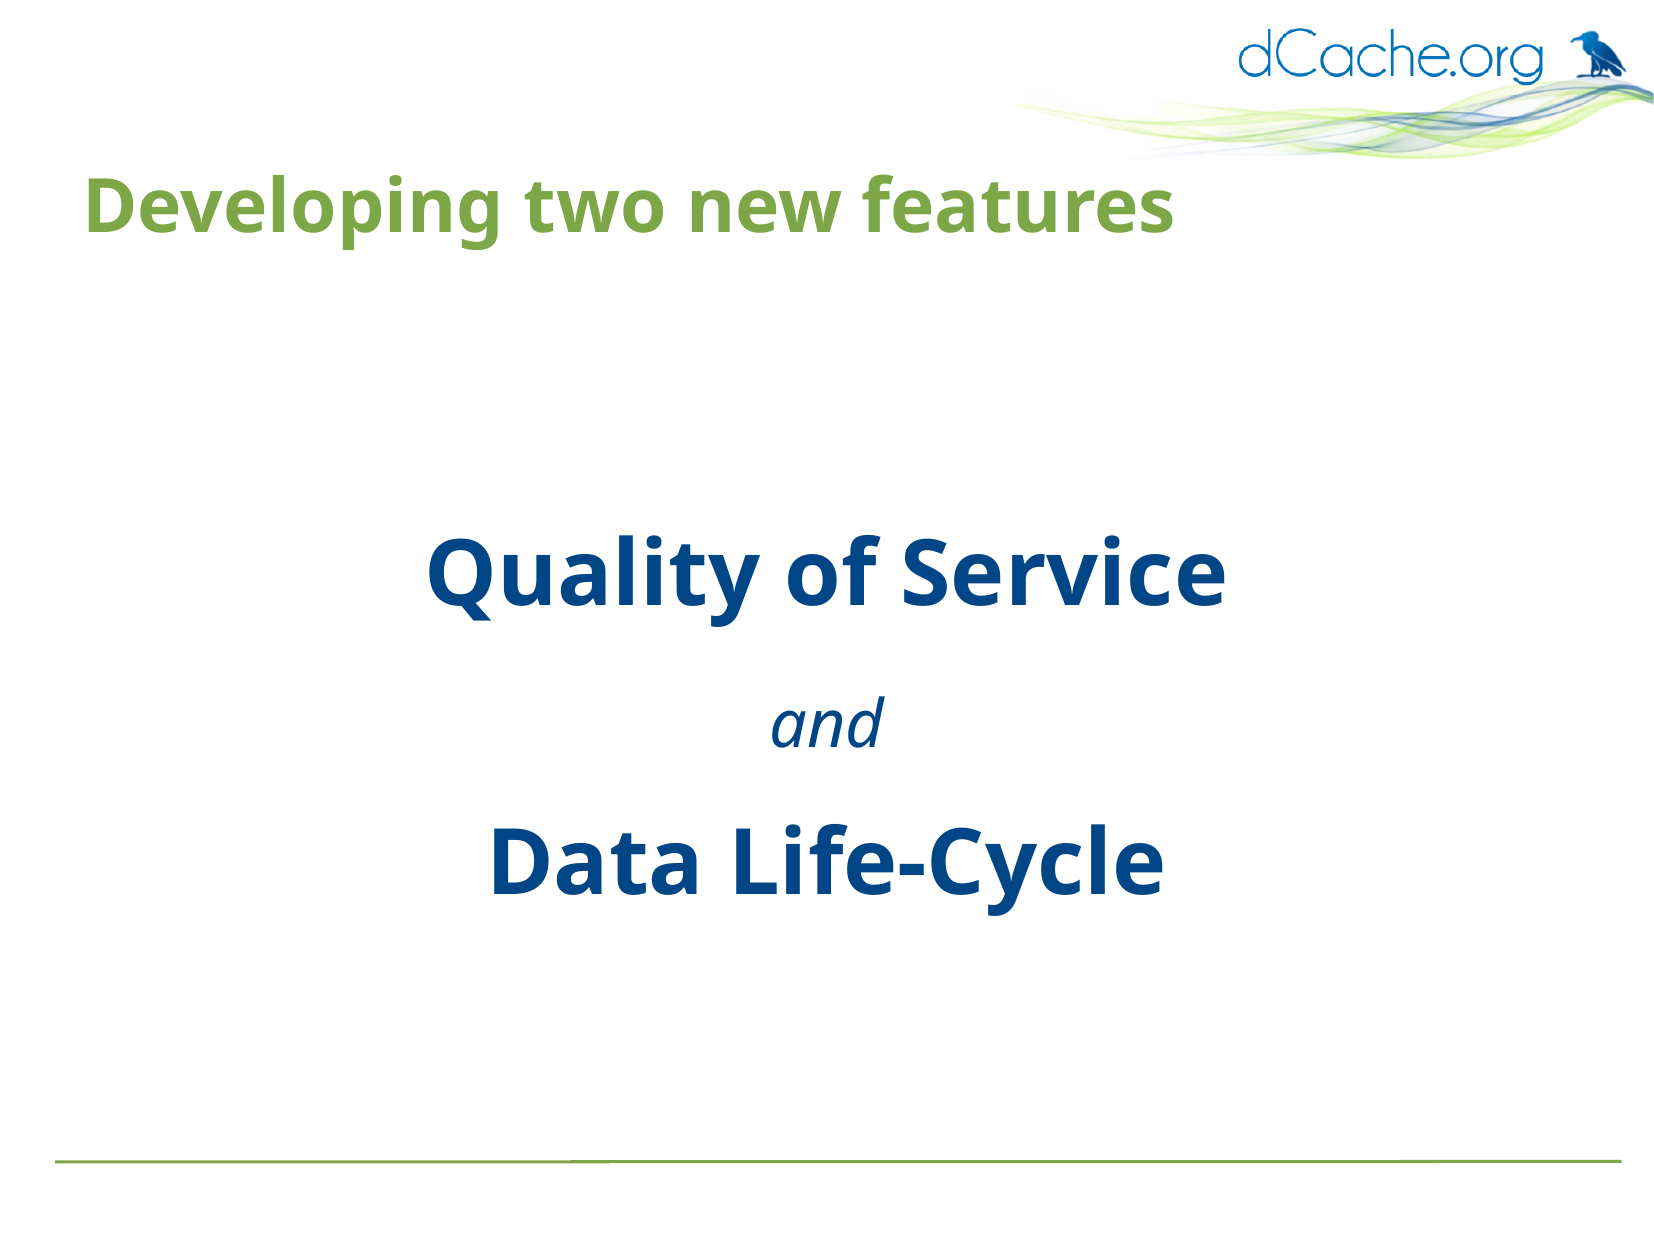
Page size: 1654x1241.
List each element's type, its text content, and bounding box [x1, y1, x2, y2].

picture [956, 16, 1654, 169]
list Quality of Service and Data Life-Cycle [336, 507, 1317, 957]
title Developing two new features [82, 155, 1605, 252]
